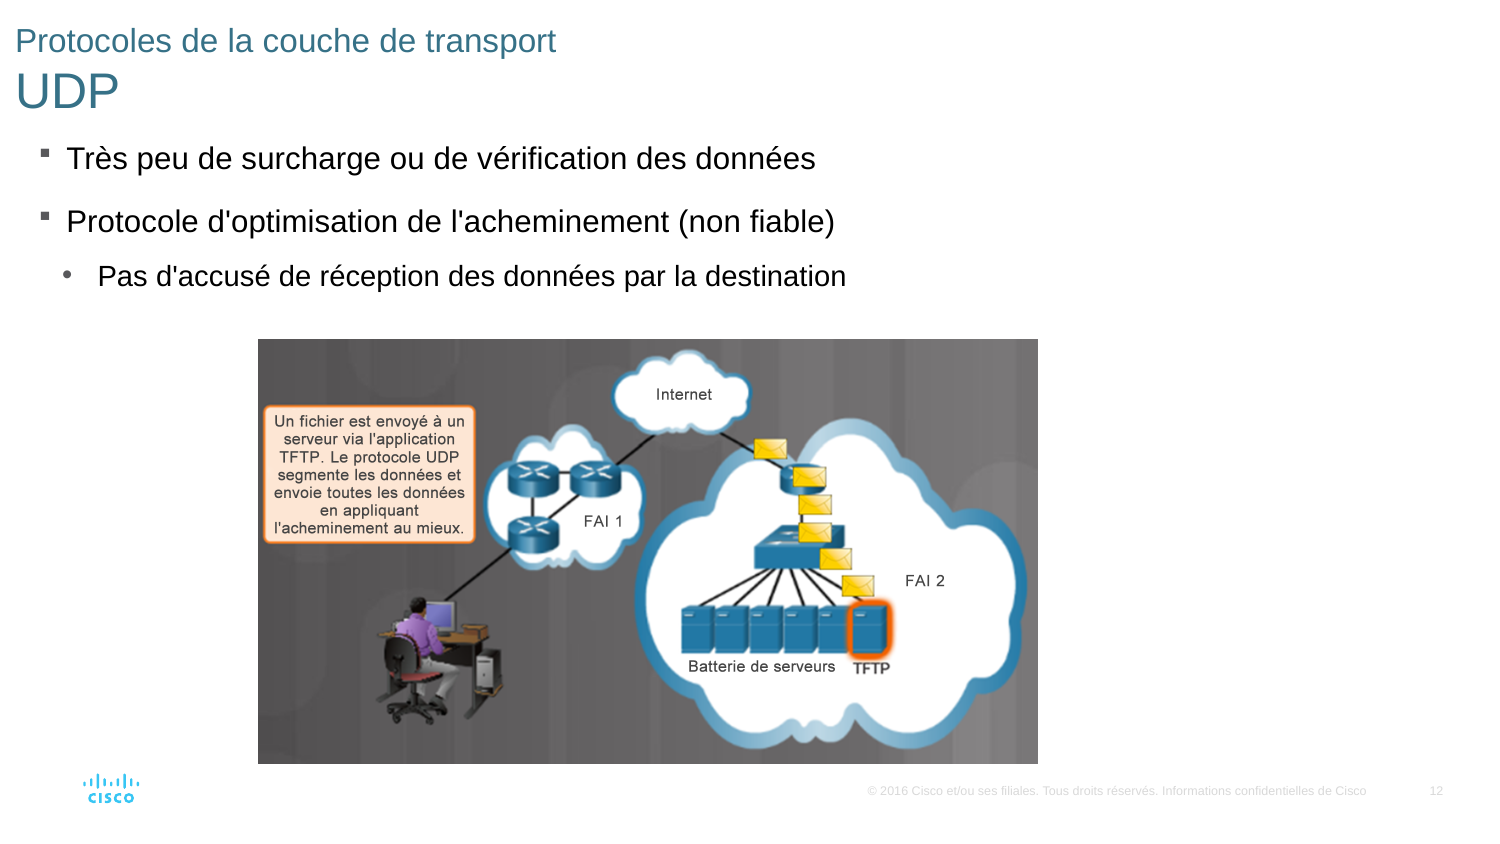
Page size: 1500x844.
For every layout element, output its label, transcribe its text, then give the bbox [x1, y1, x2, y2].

title Protocoles de la couche de transport UDP [0, 6, 1500, 131]
list Très peu de surcharge ou de vérification des données Protocole d'optimisation de l'acheminement (non fiable) Pas d'accusé de réception des données par la destination [23, 131, 1242, 308]
picture [258, 339, 1038, 764]
